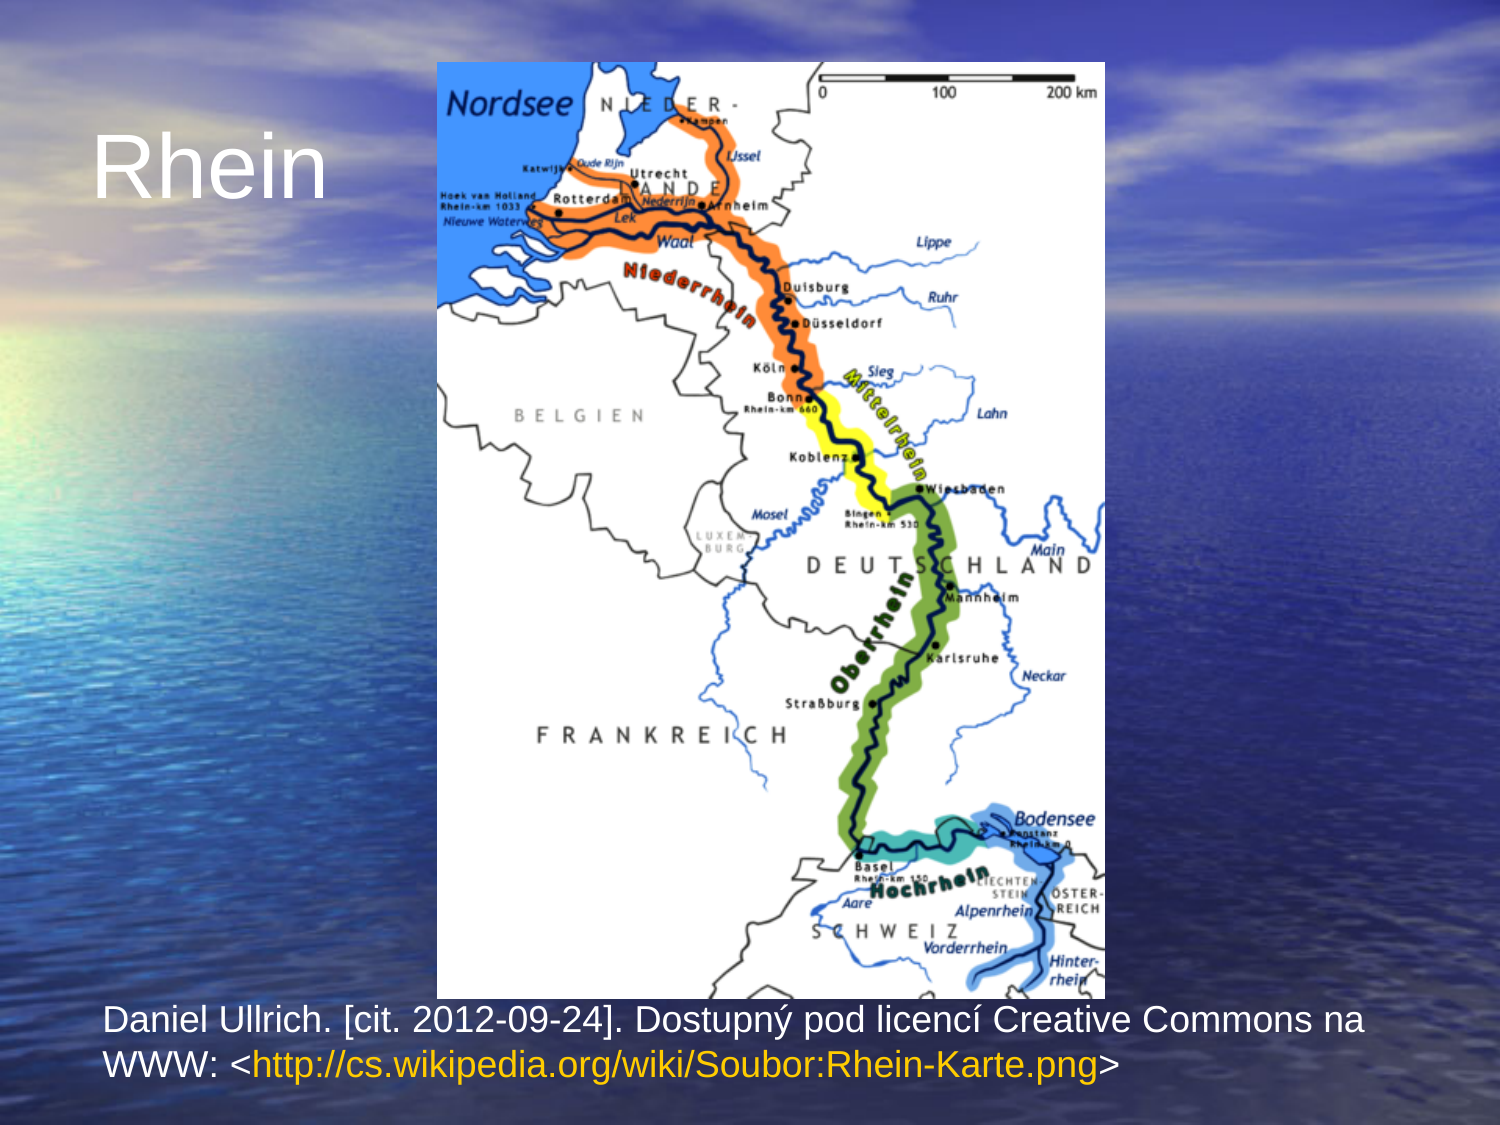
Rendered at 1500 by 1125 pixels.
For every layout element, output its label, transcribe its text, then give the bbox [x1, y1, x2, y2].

title Rhein [75, 47, 1426, 276]
text_box Daniel Ullrich. [cit. 2012-09-24]. Dostupný pod licencí Creative Commons na WWW: <http://cs.wikipedia.org/wiki/Soubor:Rhein-Karte.png> [87, 987, 1438, 1093]
picture [0, 0, 1500, 1125]
